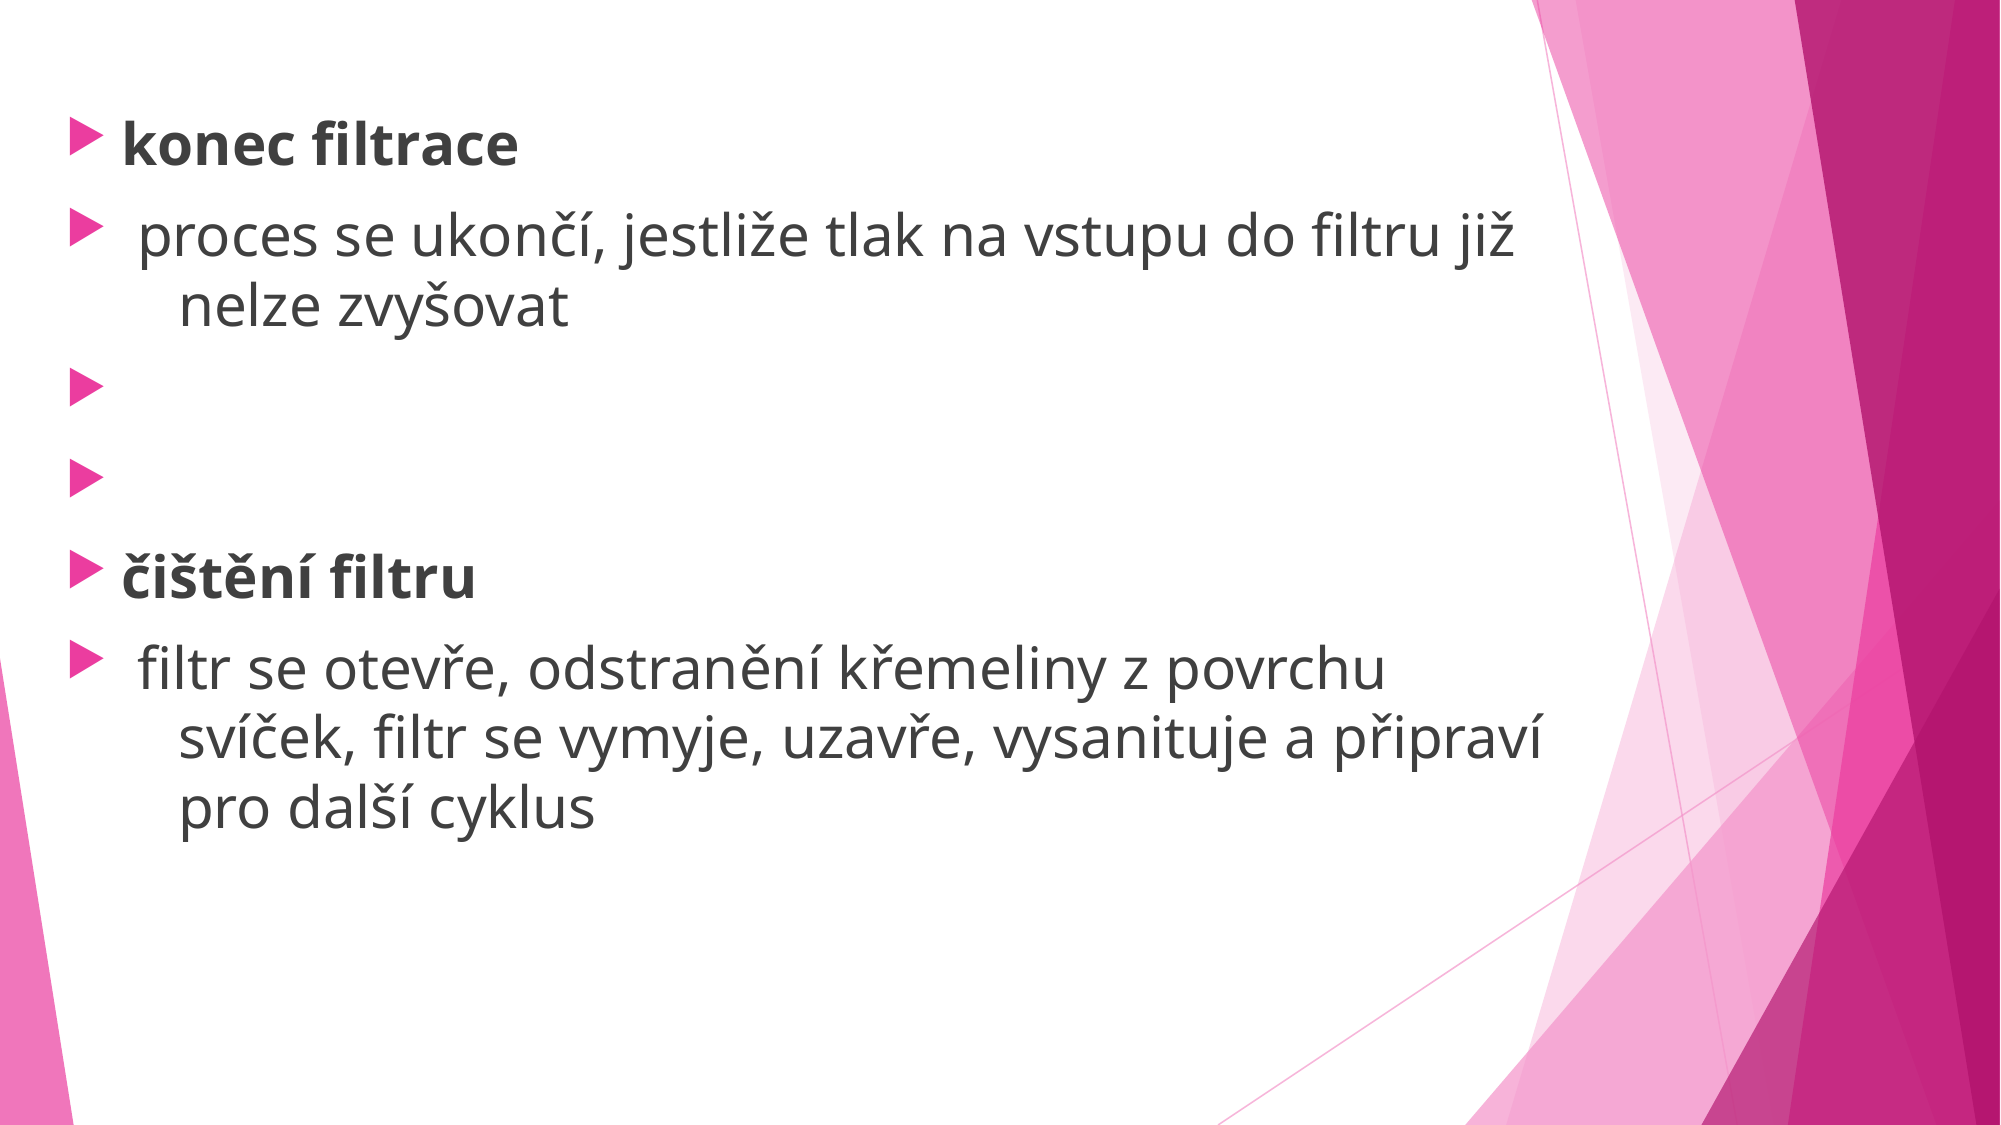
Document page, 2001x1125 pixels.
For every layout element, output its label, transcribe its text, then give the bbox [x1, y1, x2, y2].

list konec filtrace proces se ukončí, jestliže tlak na vstupu do filtru již nelze zvyšovat čištění filtru filtr se otevře, odstranění křemeliny z povrchu svíček, filtr se vymyje, uzavře, vysanituje a připraví pro další cyklus [50, 99, 1577, 1021]
